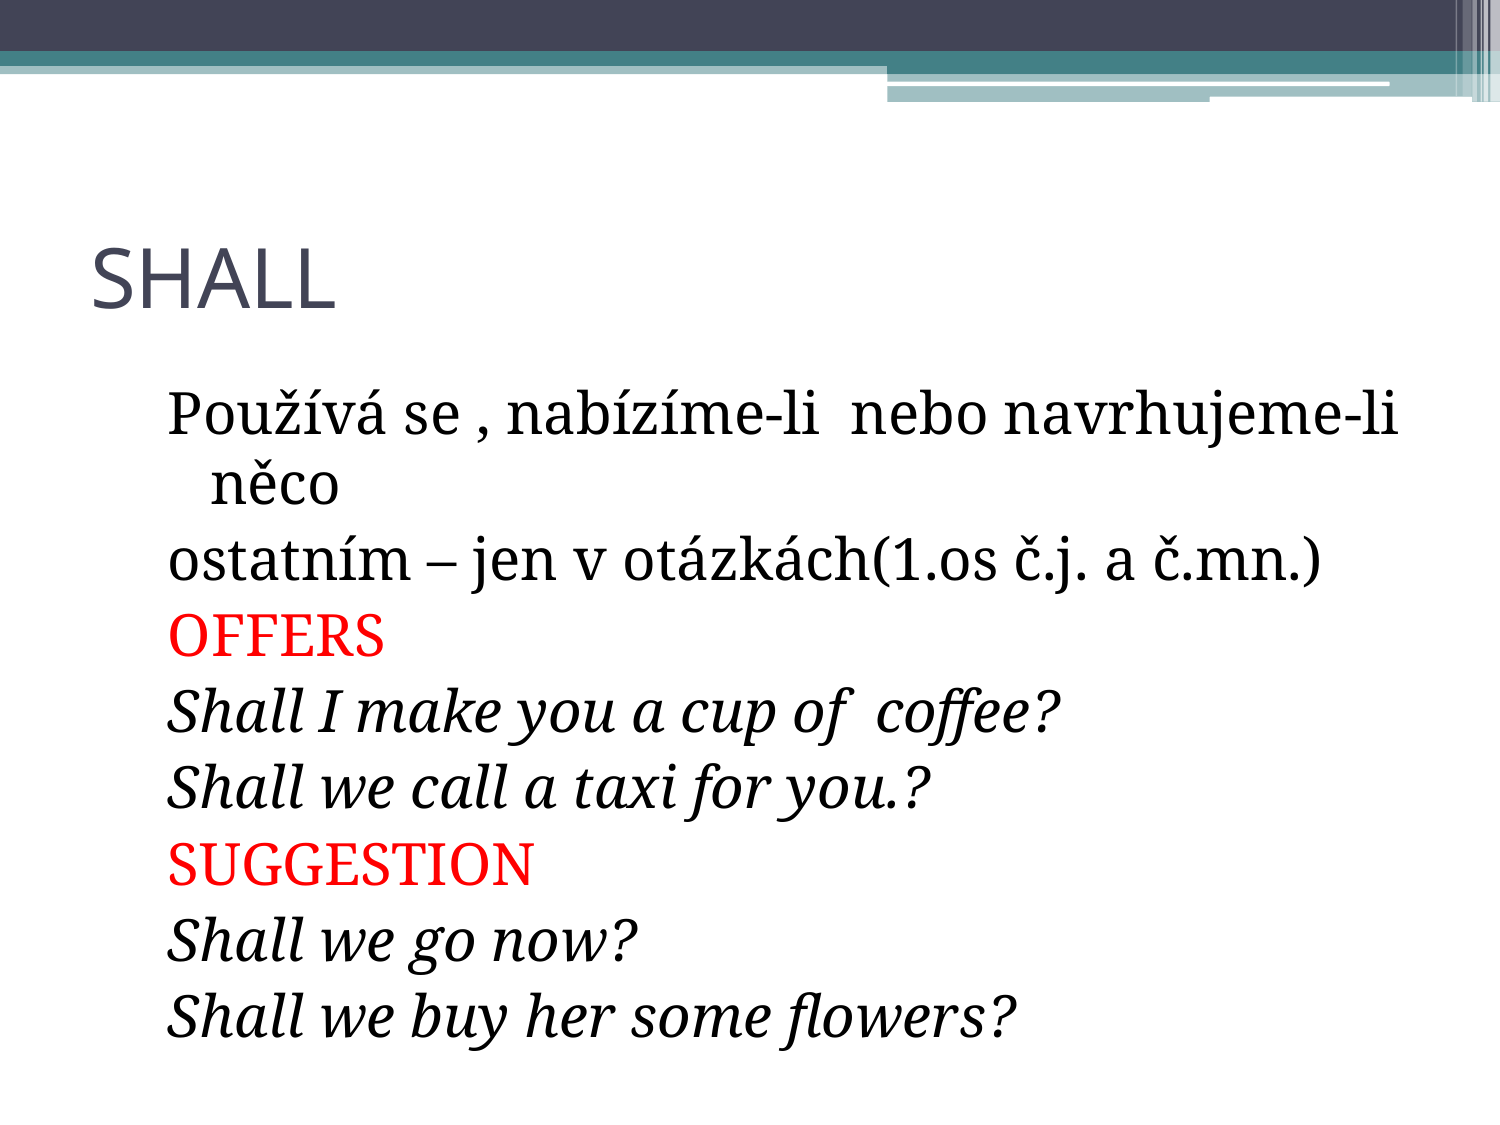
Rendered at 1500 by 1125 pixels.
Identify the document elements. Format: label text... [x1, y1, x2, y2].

list Používá se , nabízíme-li nebo navrhujeme-li něco ostatním – jen v otázkách(1.os č.j. a č.mn.) OFFERS Shall I make you a cup of coffee? Shall we call a taxi for you.? SUGGESTION Shall we go now? Shall we buy her some flowers? [75, 368, 1426, 1079]
title SHALL [75, 187, 1426, 363]
